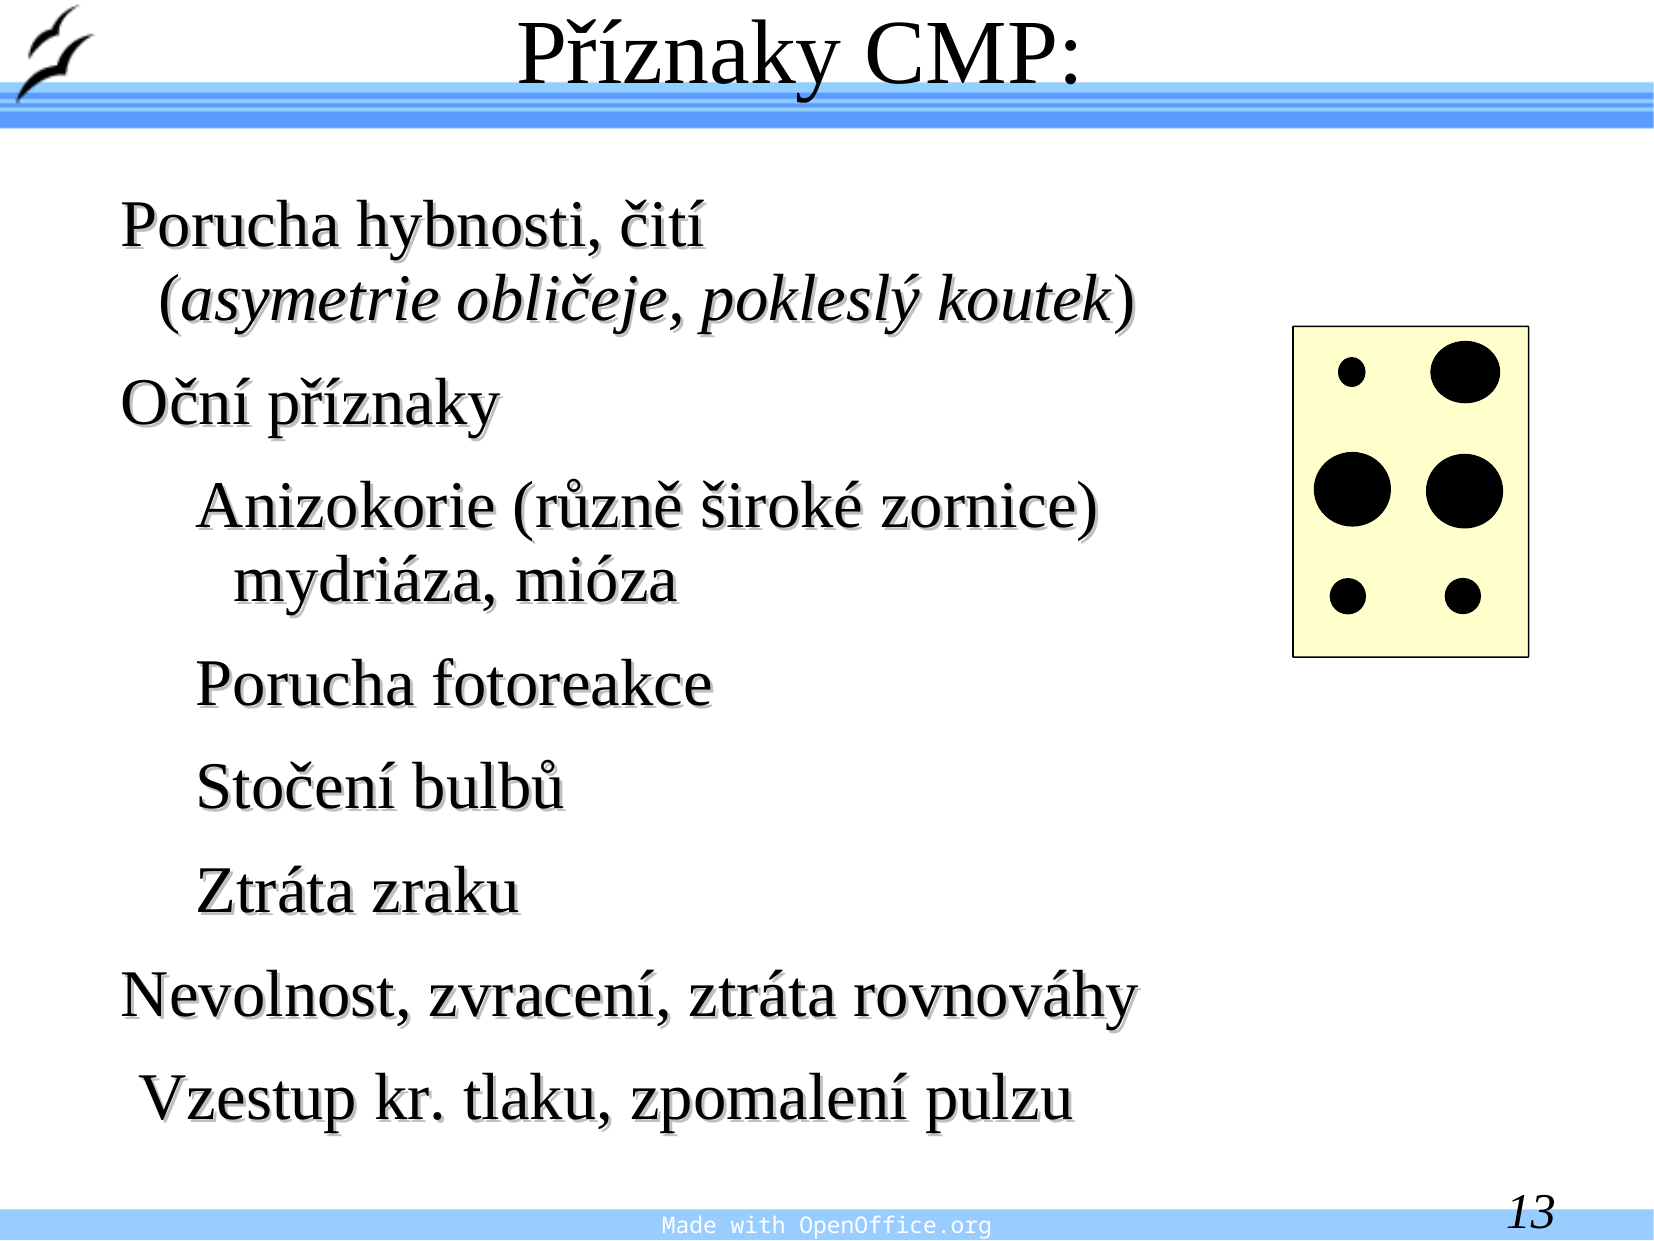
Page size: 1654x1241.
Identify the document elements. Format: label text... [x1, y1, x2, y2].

picture [0, 0, 1654, 133]
title Příznaky CMP: [94, 0, 1507, 107]
list Porucha hybnosti, čití (asymetrie obličeje, pokleslý koutek) Oční příznaky Anizokorie (různě široké zornice) mydriáza, mióza Porucha fotoreakce Stočení bulbů Ztráta zraku Nevolnost, zvracení, ztráta rovnováhy Vzestup kr. tlaku, zpomalení pulzu [120, 187, 1533, 1238]
